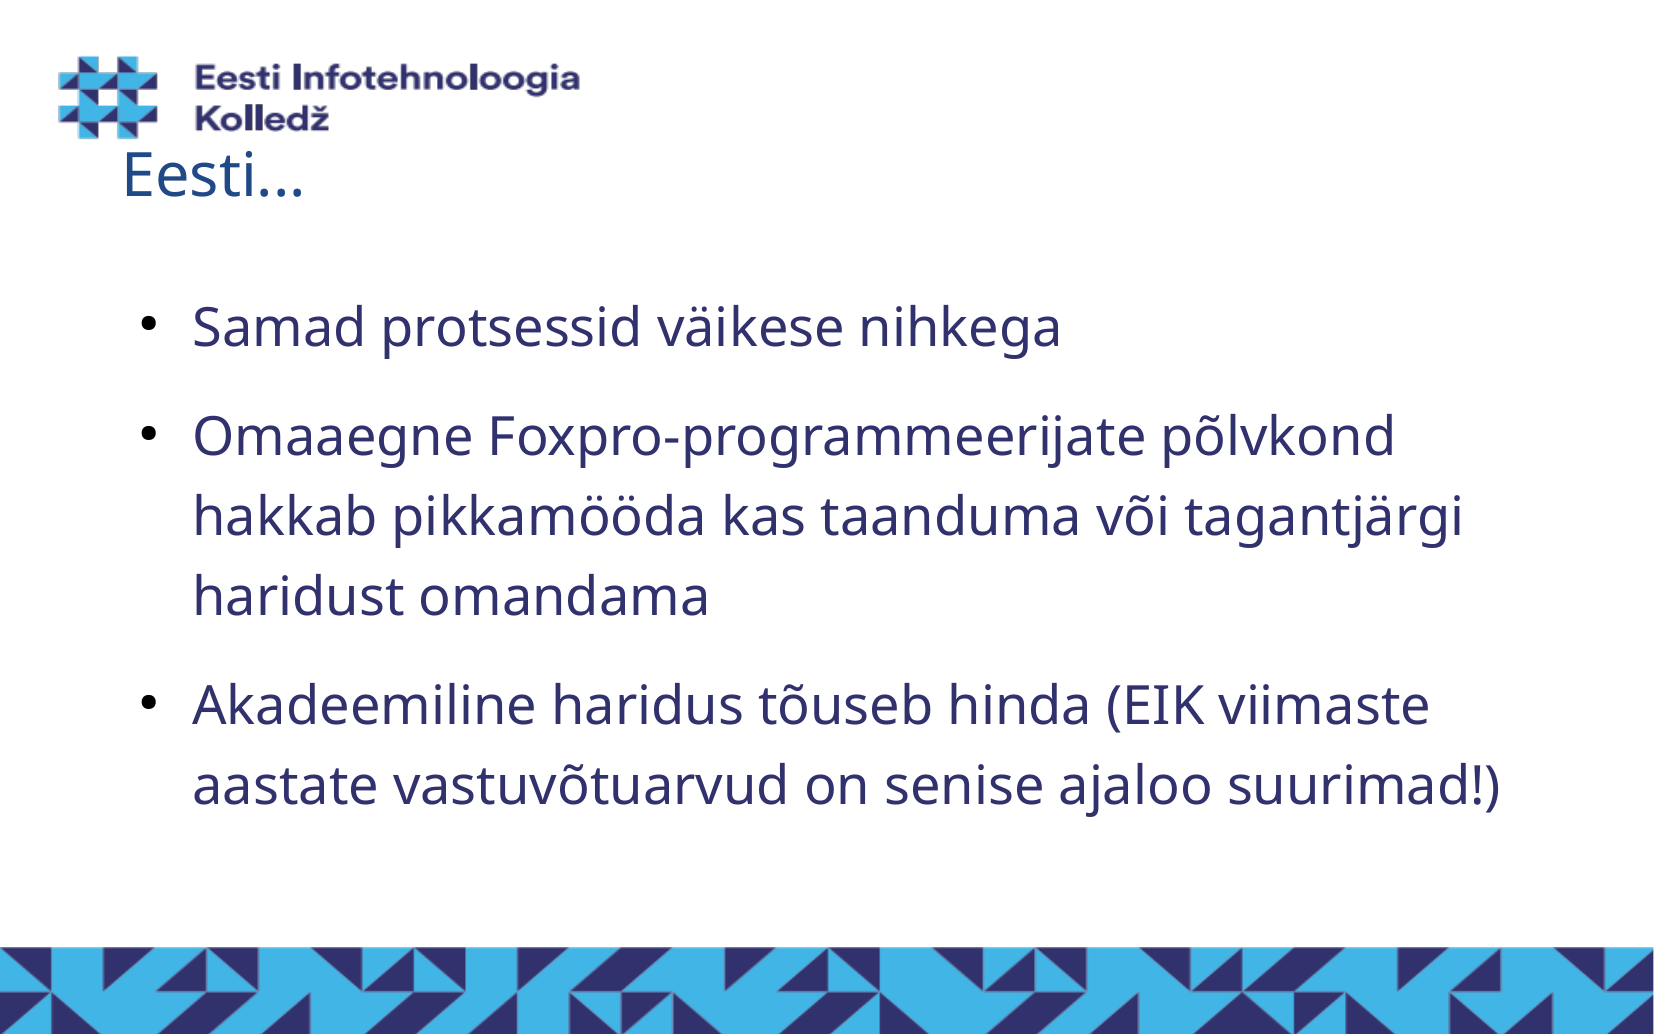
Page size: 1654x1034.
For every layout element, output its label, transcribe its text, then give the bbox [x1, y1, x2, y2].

list Samad protsessid väikese nihkega Omaaegne Foxpro-programmeerijate põlvkond hakkab pikkamööda kas taanduma või tagantjärgi haridust omandama Akadeemiline haridus tõuseb hinda (EIK viimaste aastate vastuvõtuarvud on senise ajaloo suurimad!) [121, 287, 1534, 939]
title Eesti... [121, 85, 1534, 259]
